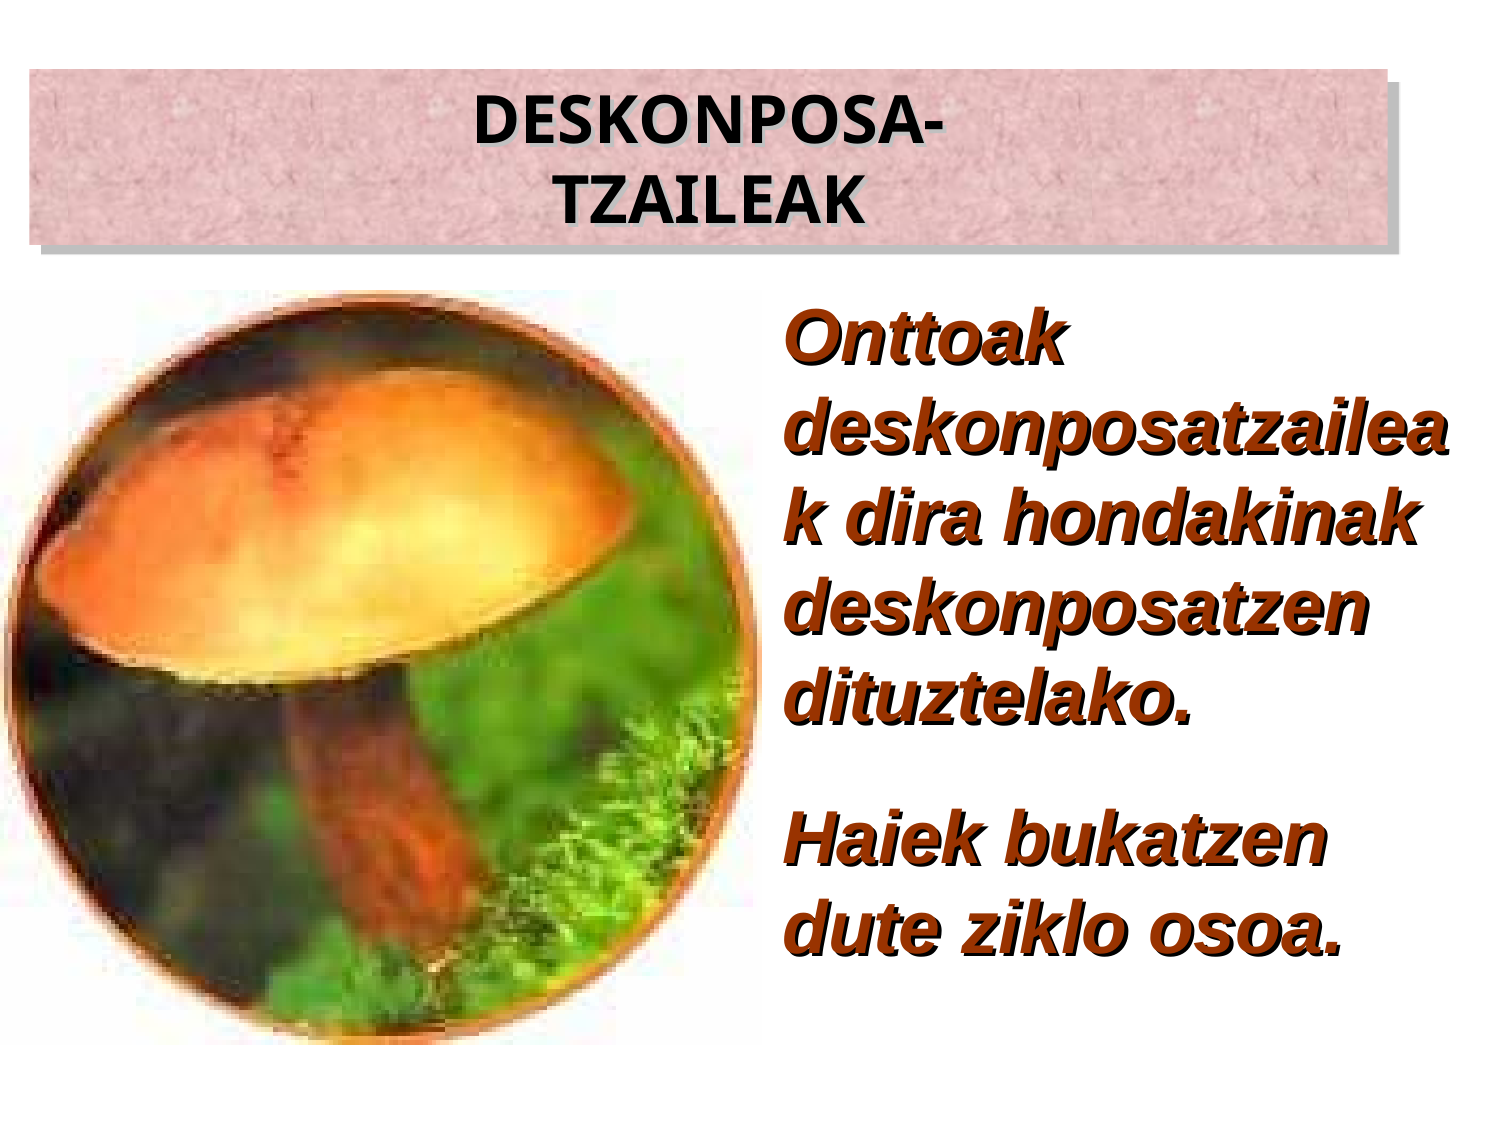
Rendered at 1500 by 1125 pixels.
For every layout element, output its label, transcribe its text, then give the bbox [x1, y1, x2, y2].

text_box DESKONPOSA- TZAILEAK [29, 69, 1388, 245]
picture [0, 290, 762, 1045]
text_box Onttoak deskonposatzaileak dira hondakinak deskonposatzen dituztelako. Haiek bukatzen dute ziklo osoa. [767, 278, 1500, 977]
